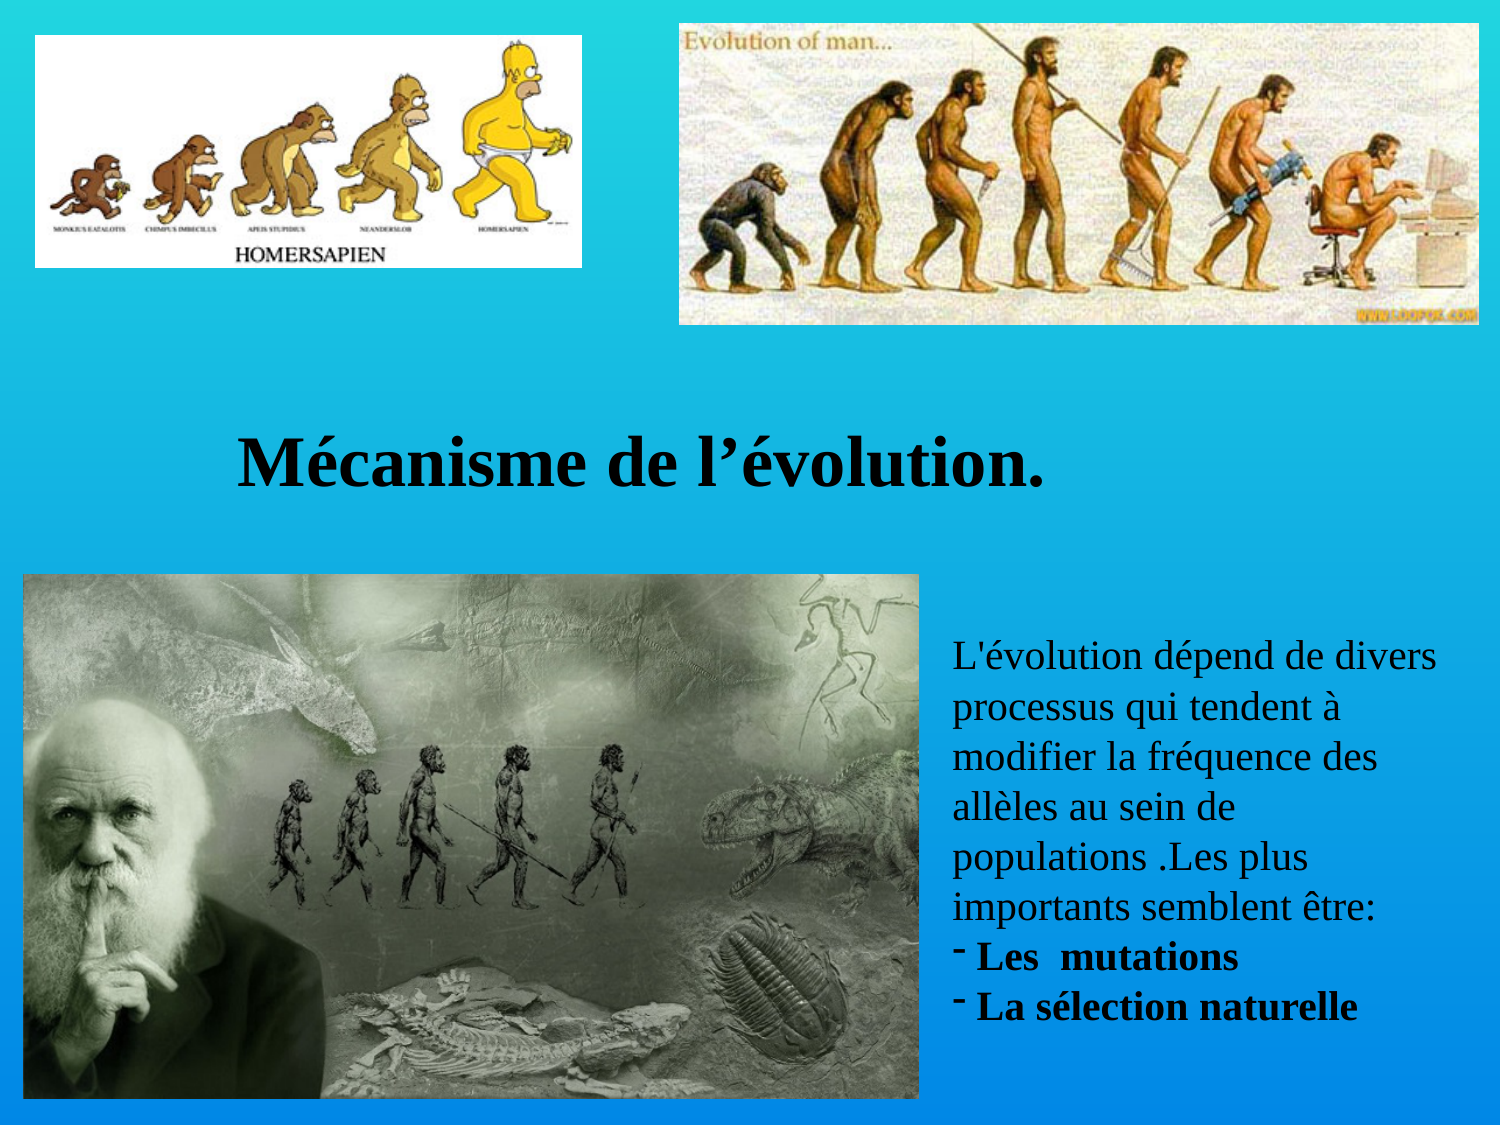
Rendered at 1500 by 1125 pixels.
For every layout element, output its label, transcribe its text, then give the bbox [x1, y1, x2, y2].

picture [679, 23, 1479, 325]
picture [35, 35, 582, 268]
text_box L'évolution dépend de divers processus qui tendent à modifier la fréquence des allèles au sein de populations .Les plus importants semblent être: Les mutations La sélection naturelle [937, 621, 1477, 1037]
title Mécanisme de l’évolution. [222, 363, 1062, 551]
picture [23, 575, 919, 1099]
